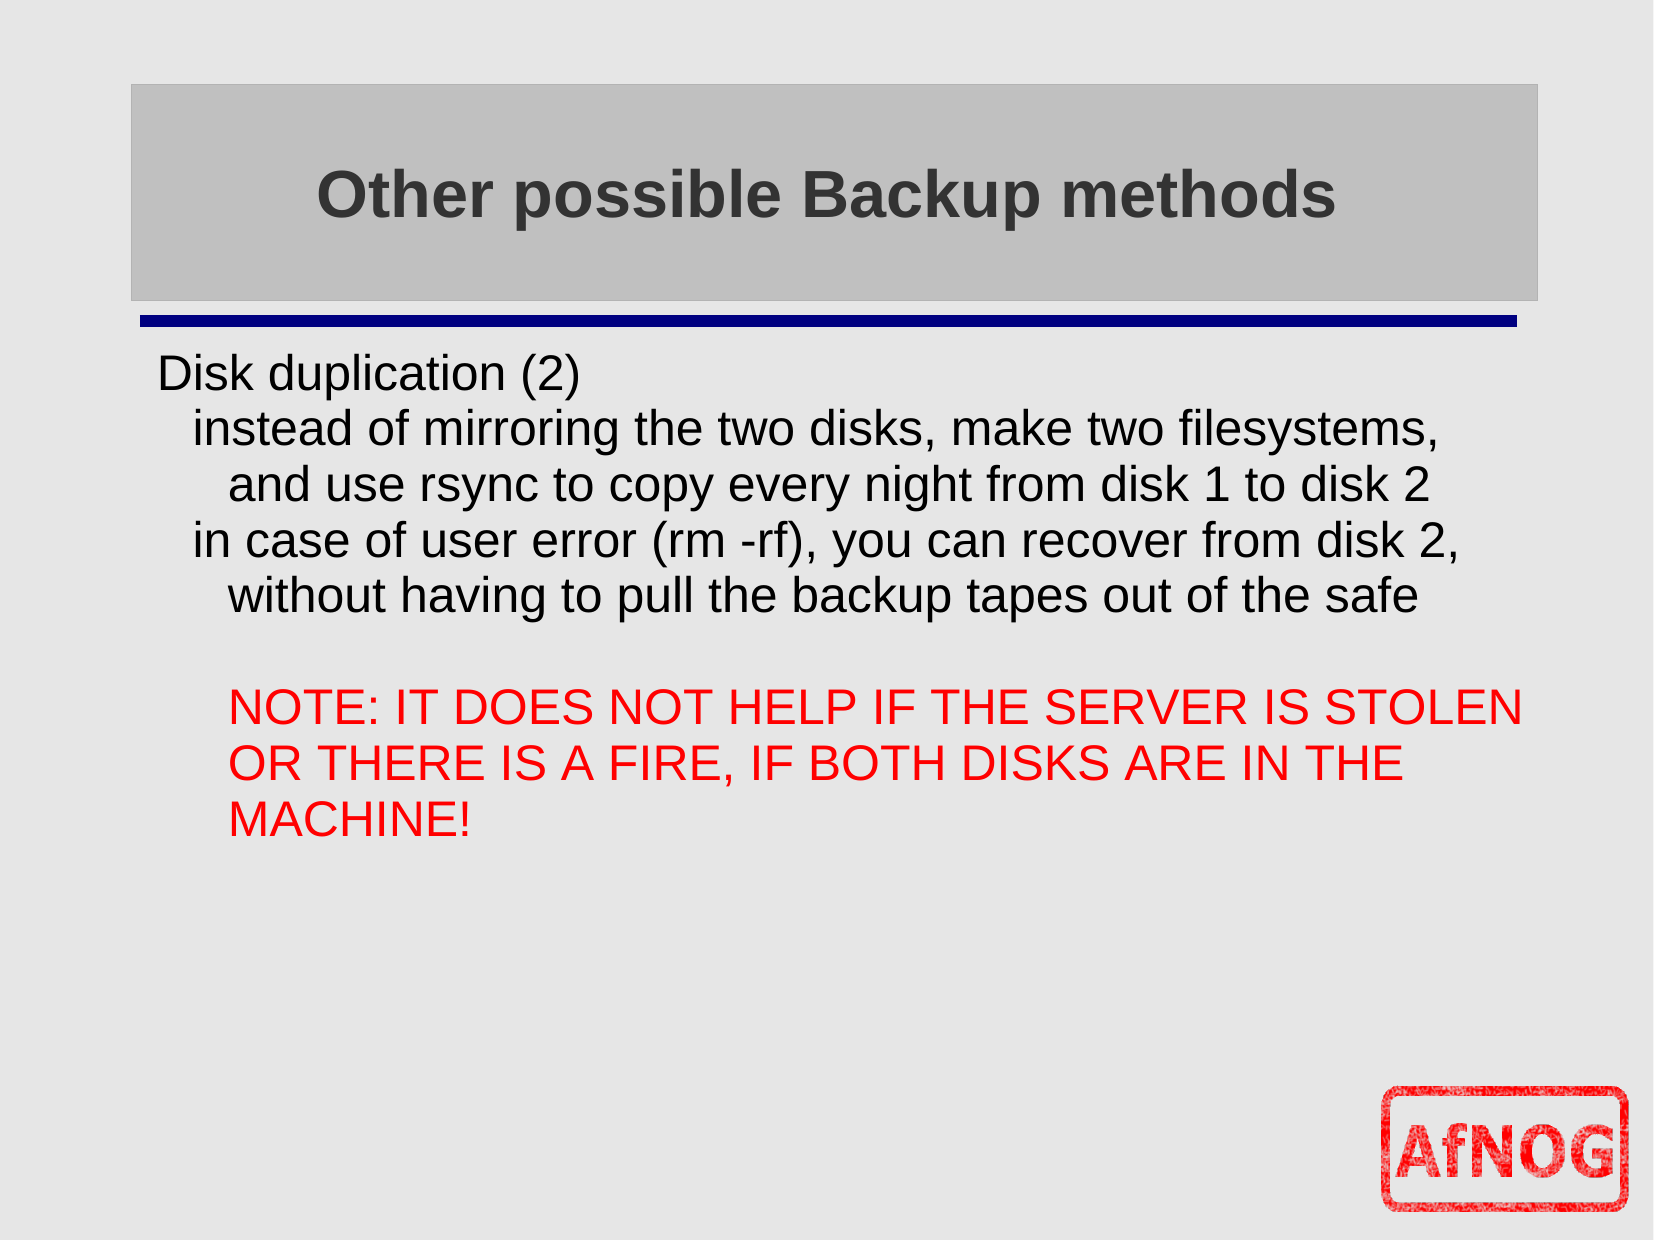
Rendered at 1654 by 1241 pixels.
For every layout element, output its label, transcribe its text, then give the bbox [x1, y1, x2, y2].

picture [1381, 1085, 1629, 1212]
title Other possible Backup methods [121, 91, 1534, 299]
list Disk duplication (2) instead of mirroring the two disks, make two filesystems, and use rsync to copy every night from disk 1 to disk 2 in case of user error (rm -rf), you can recover from disk 2, without having to pull the backup tapes out of the safe NOTE: IT DOES NOT HELP IF THE SERVER IS STOLEN OR THERE IS A FIRE, IF BOTH DISKS ARE IN THE MACHINE! [121, 344, 1534, 1127]
